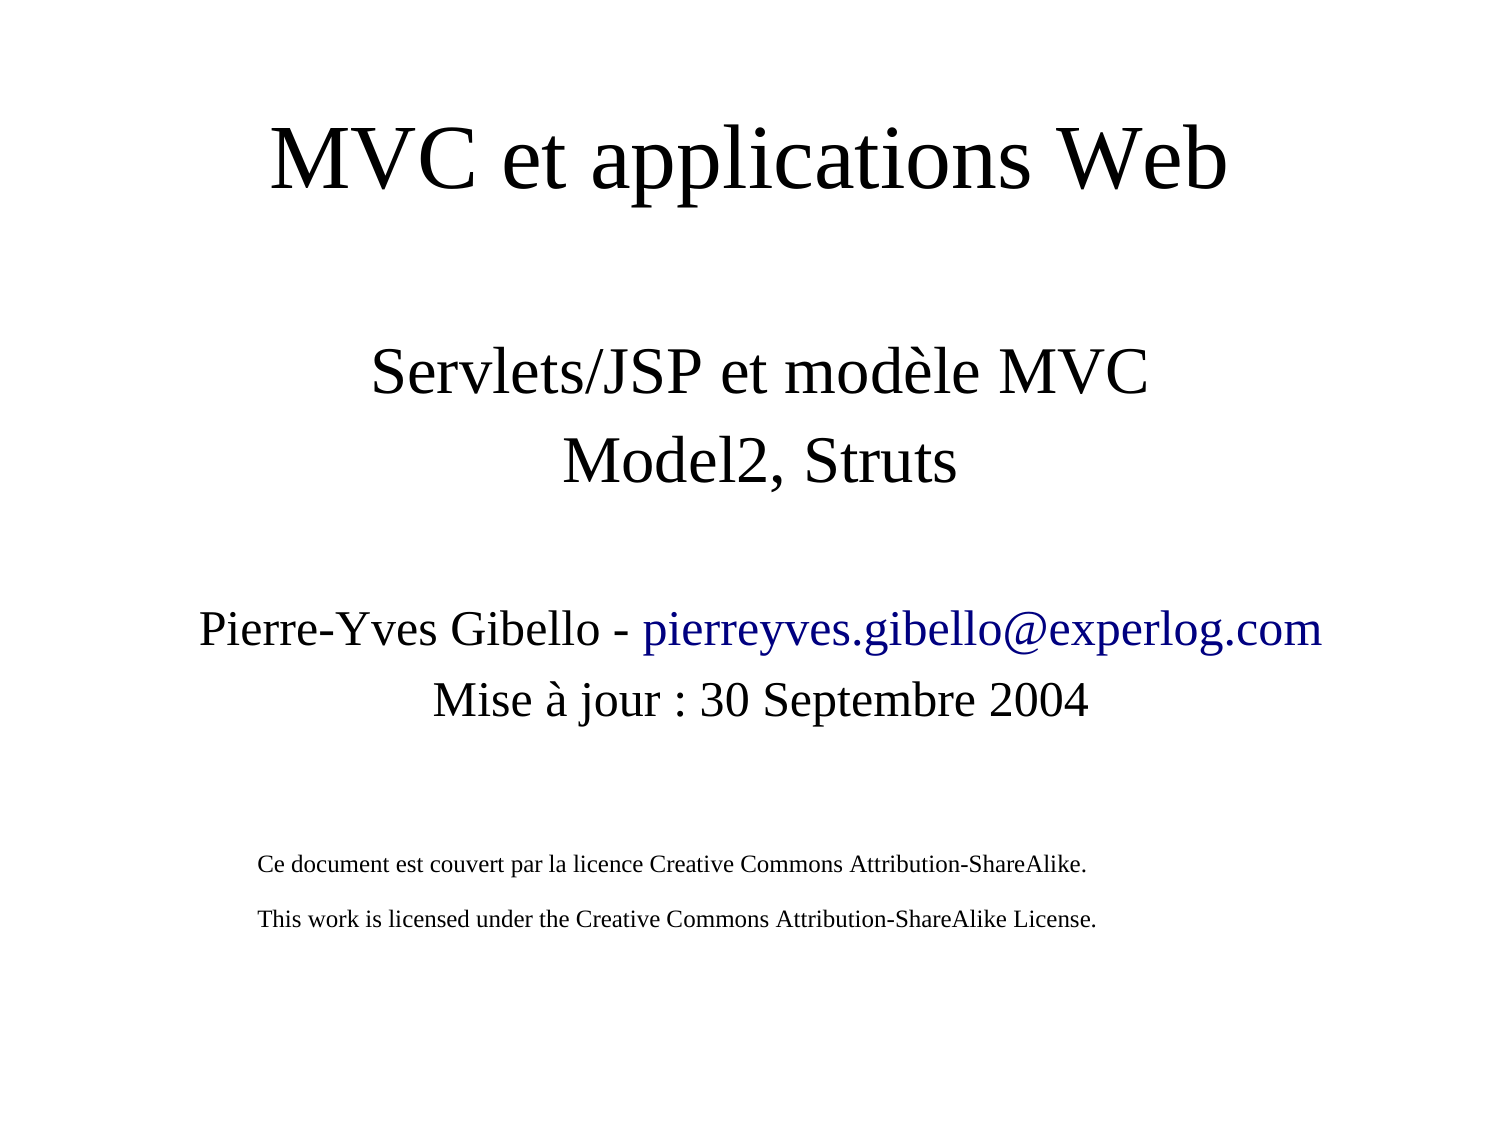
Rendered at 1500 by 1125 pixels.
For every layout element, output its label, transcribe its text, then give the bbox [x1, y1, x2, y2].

text_box Servlets/JSP et modèle MVC Model2, Struts Pierre-Yves Gibello - pierreyves.gibello@experlog.com Mise à jour : 30 Septembre 2004 [161, 327, 1361, 774]
title MVC et applications Web [112, 64, 1388, 253]
text_box Ce document est couvert par la licence Creative Commons Attribution-ShareAlike. This work is licensed under the Creative Commons Attribution-ShareAlike License. [257, 850, 1105, 967]
